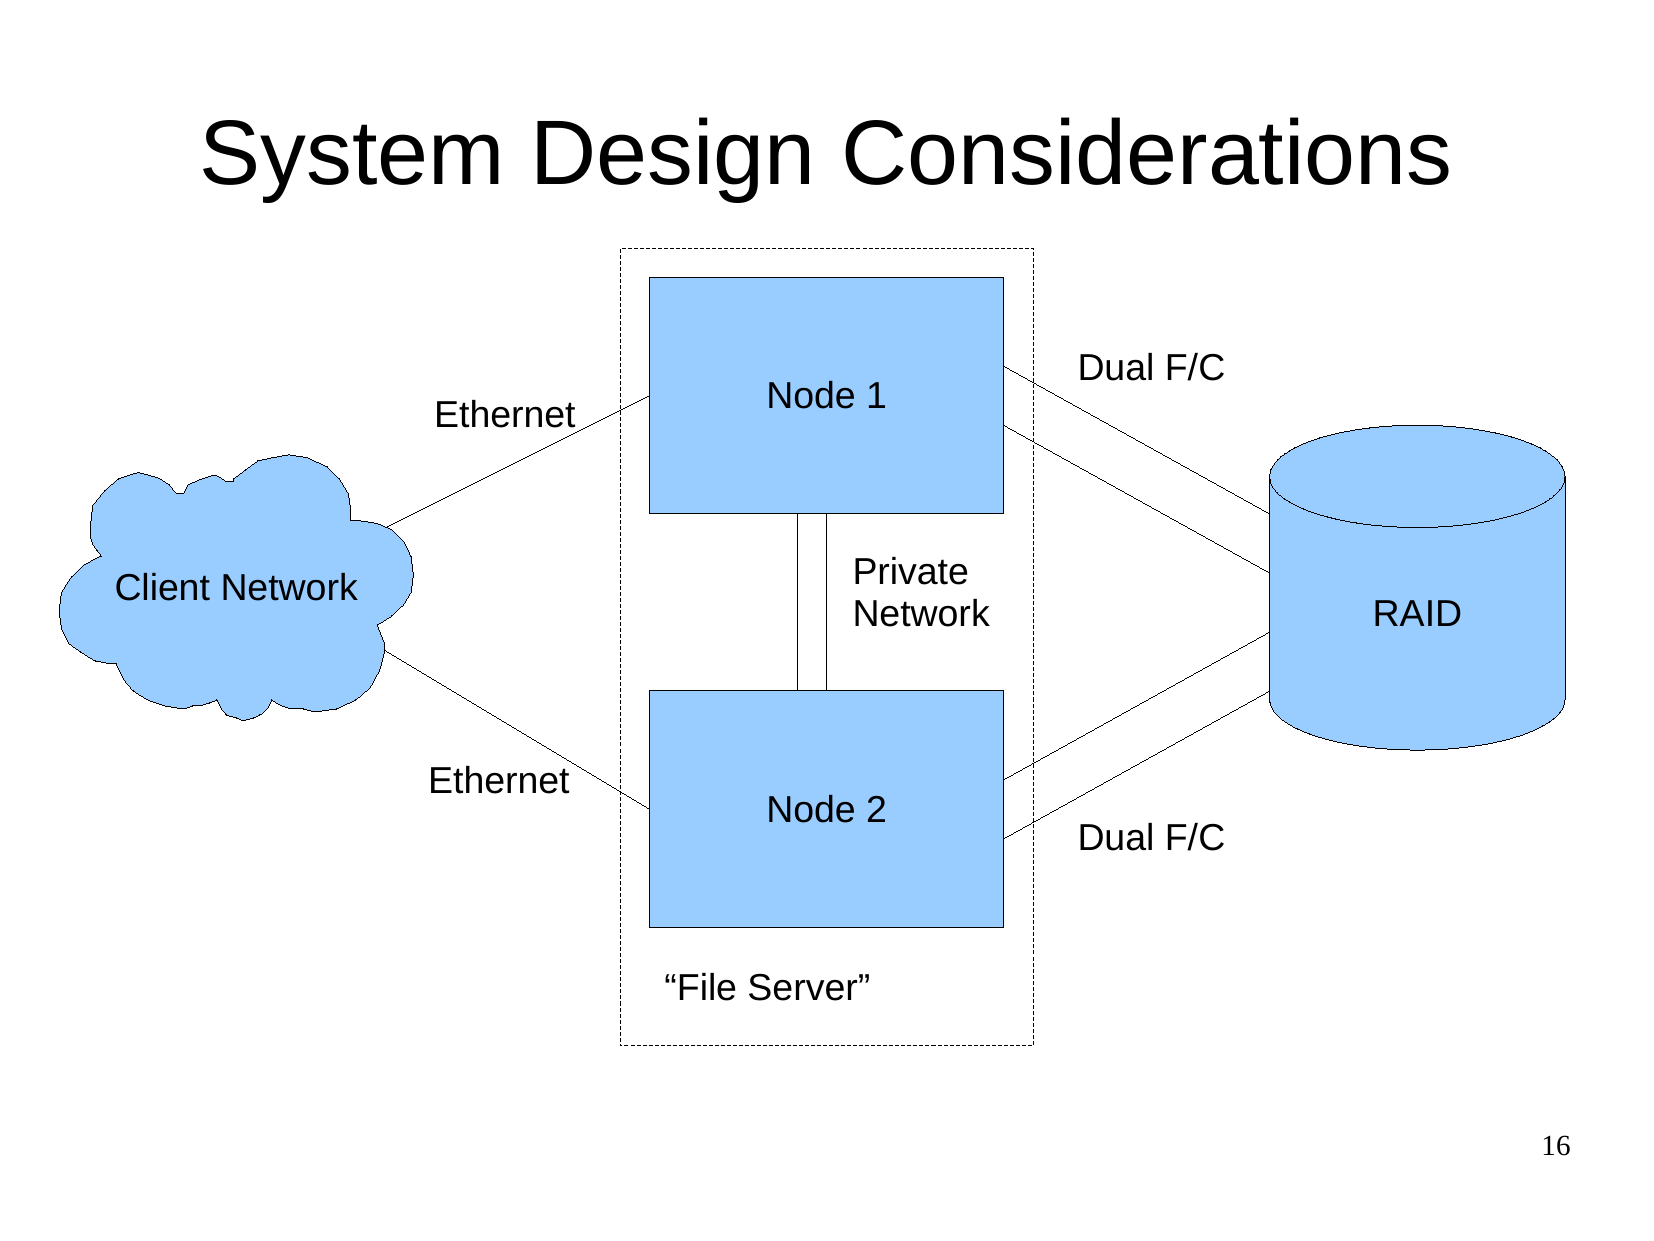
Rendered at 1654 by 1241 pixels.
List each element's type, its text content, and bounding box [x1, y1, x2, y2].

text_box “File Server” [649, 958, 886, 1016]
text_box Node 2 [649, 690, 1004, 928]
text_box Ethernet [419, 386, 591, 443]
title System Design Considerations [82, 49, 1571, 257]
text_box Dual F/C [1062, 809, 1241, 866]
text_box Node 1 [649, 277, 1004, 514]
text_box Client Network [59, 454, 414, 721]
text_box Ethernet [413, 752, 585, 810]
text_box [620, 257, 1034, 1046]
text_box Private Network [837, 543, 1004, 672]
text_box RAID [1269, 425, 1566, 751]
text_box Dual F/C [1062, 338, 1241, 396]
